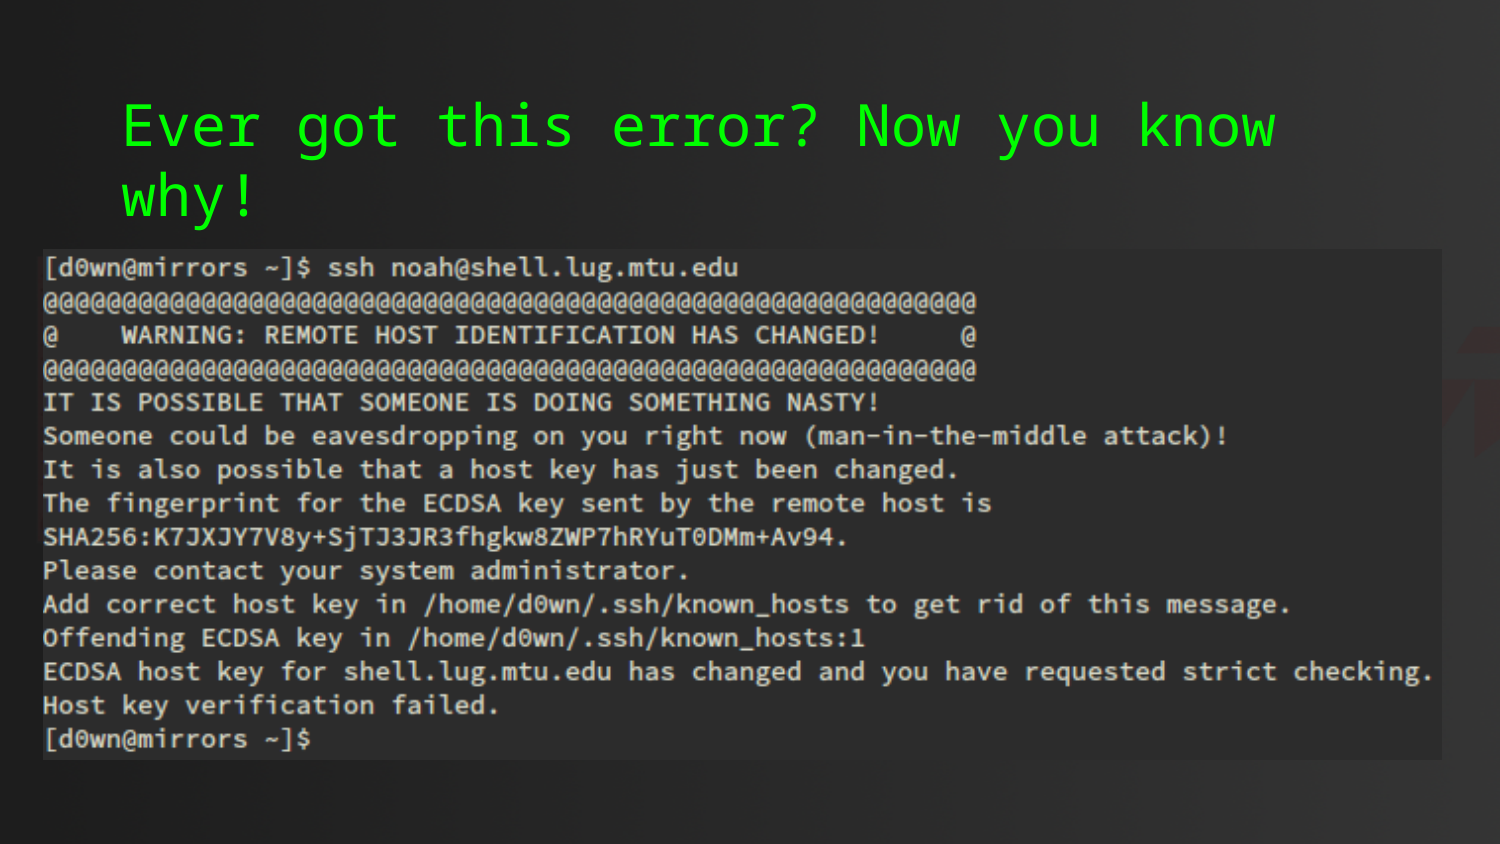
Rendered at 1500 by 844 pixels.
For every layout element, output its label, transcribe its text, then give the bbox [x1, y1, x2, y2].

title Ever got this error? Now you know why! [105, 72, 1443, 167]
picture [0, 0, 1500, 844]
